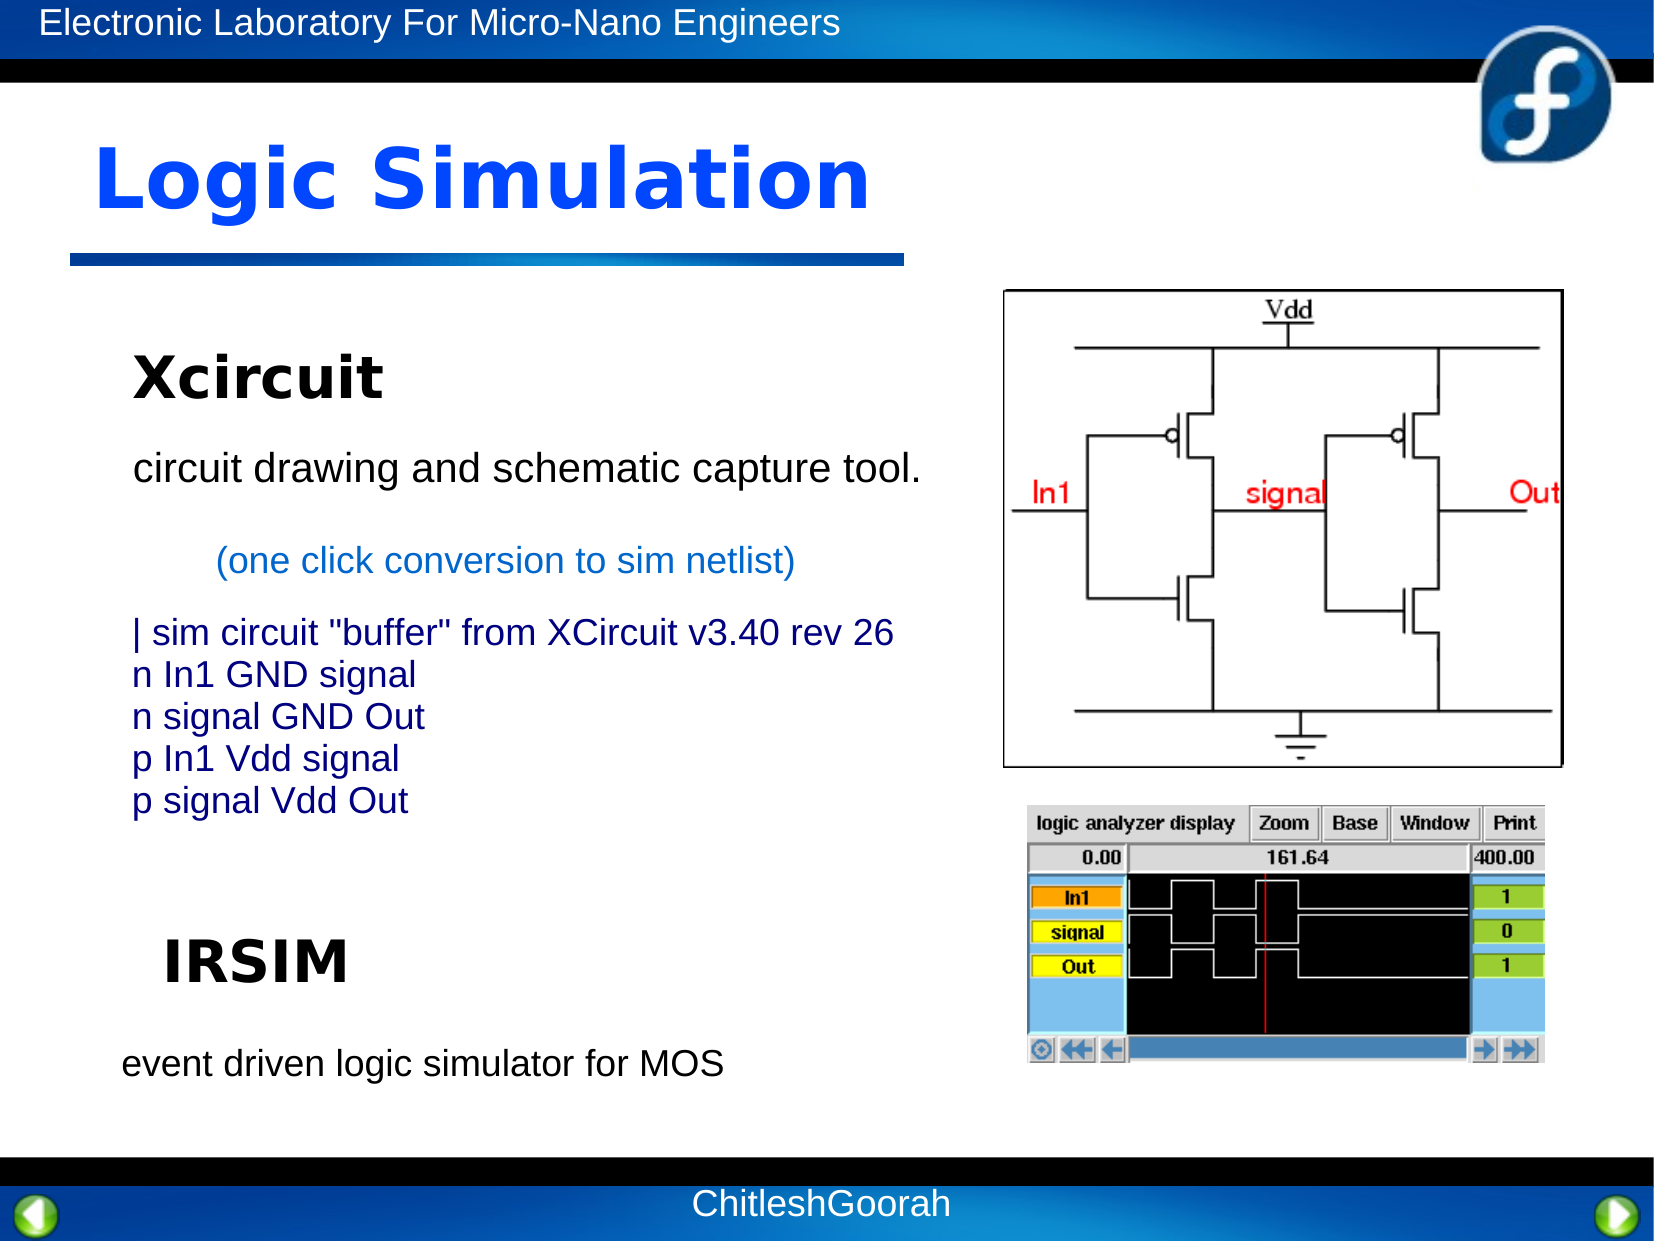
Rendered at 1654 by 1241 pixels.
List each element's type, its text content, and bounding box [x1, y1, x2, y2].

picture [914, 1206, 924, 1210]
picture [1003, 289, 1564, 768]
list event driven logic simulator for MOS [88, 1021, 1538, 1093]
picture [0, 1186, 1654, 1241]
text_box circuit drawing and schematic capture tool. [118, 437, 1003, 514]
picture [0, 0, 1654, 266]
text_box IRSIM [147, 921, 366, 1004]
text_box Xcircuit [118, 336, 401, 420]
picture [936, 1198, 945, 1213]
text_box Logic Simulation [78, 124, 888, 237]
picture [1027, 805, 1545, 1063]
text_box (one click conversion to sim netlist) [200, 531, 811, 603]
text_box | sim circuit "buffer" from XCircuit v3.40 rev 26 n In1 GND signal n signal GND Out p In1 Vdd signal p signal Vdd Out [117, 604, 928, 898]
